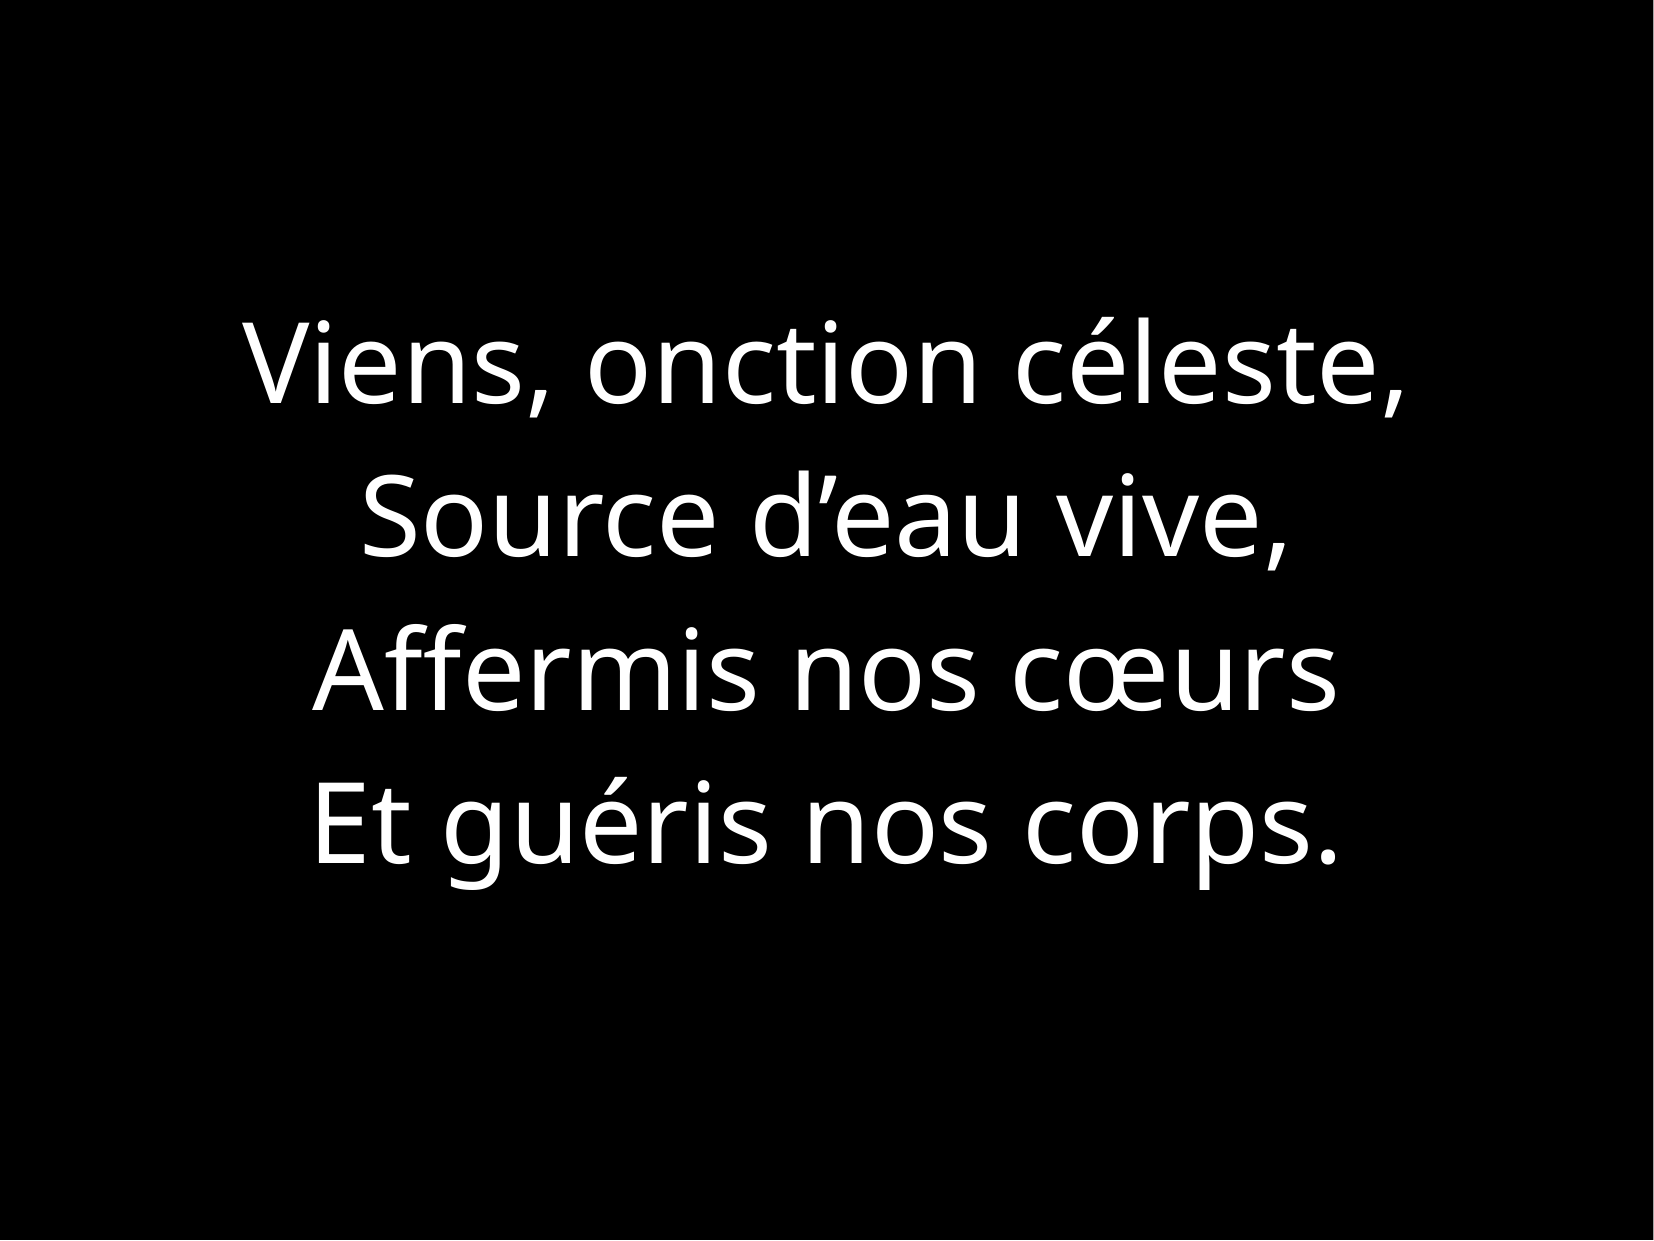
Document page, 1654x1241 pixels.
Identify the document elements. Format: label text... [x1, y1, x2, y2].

subtitle Viens, onction céleste, Source d’eau vive, Affermis nos cœurs Et guéris nos corps. [82, 70, 1571, 1109]
